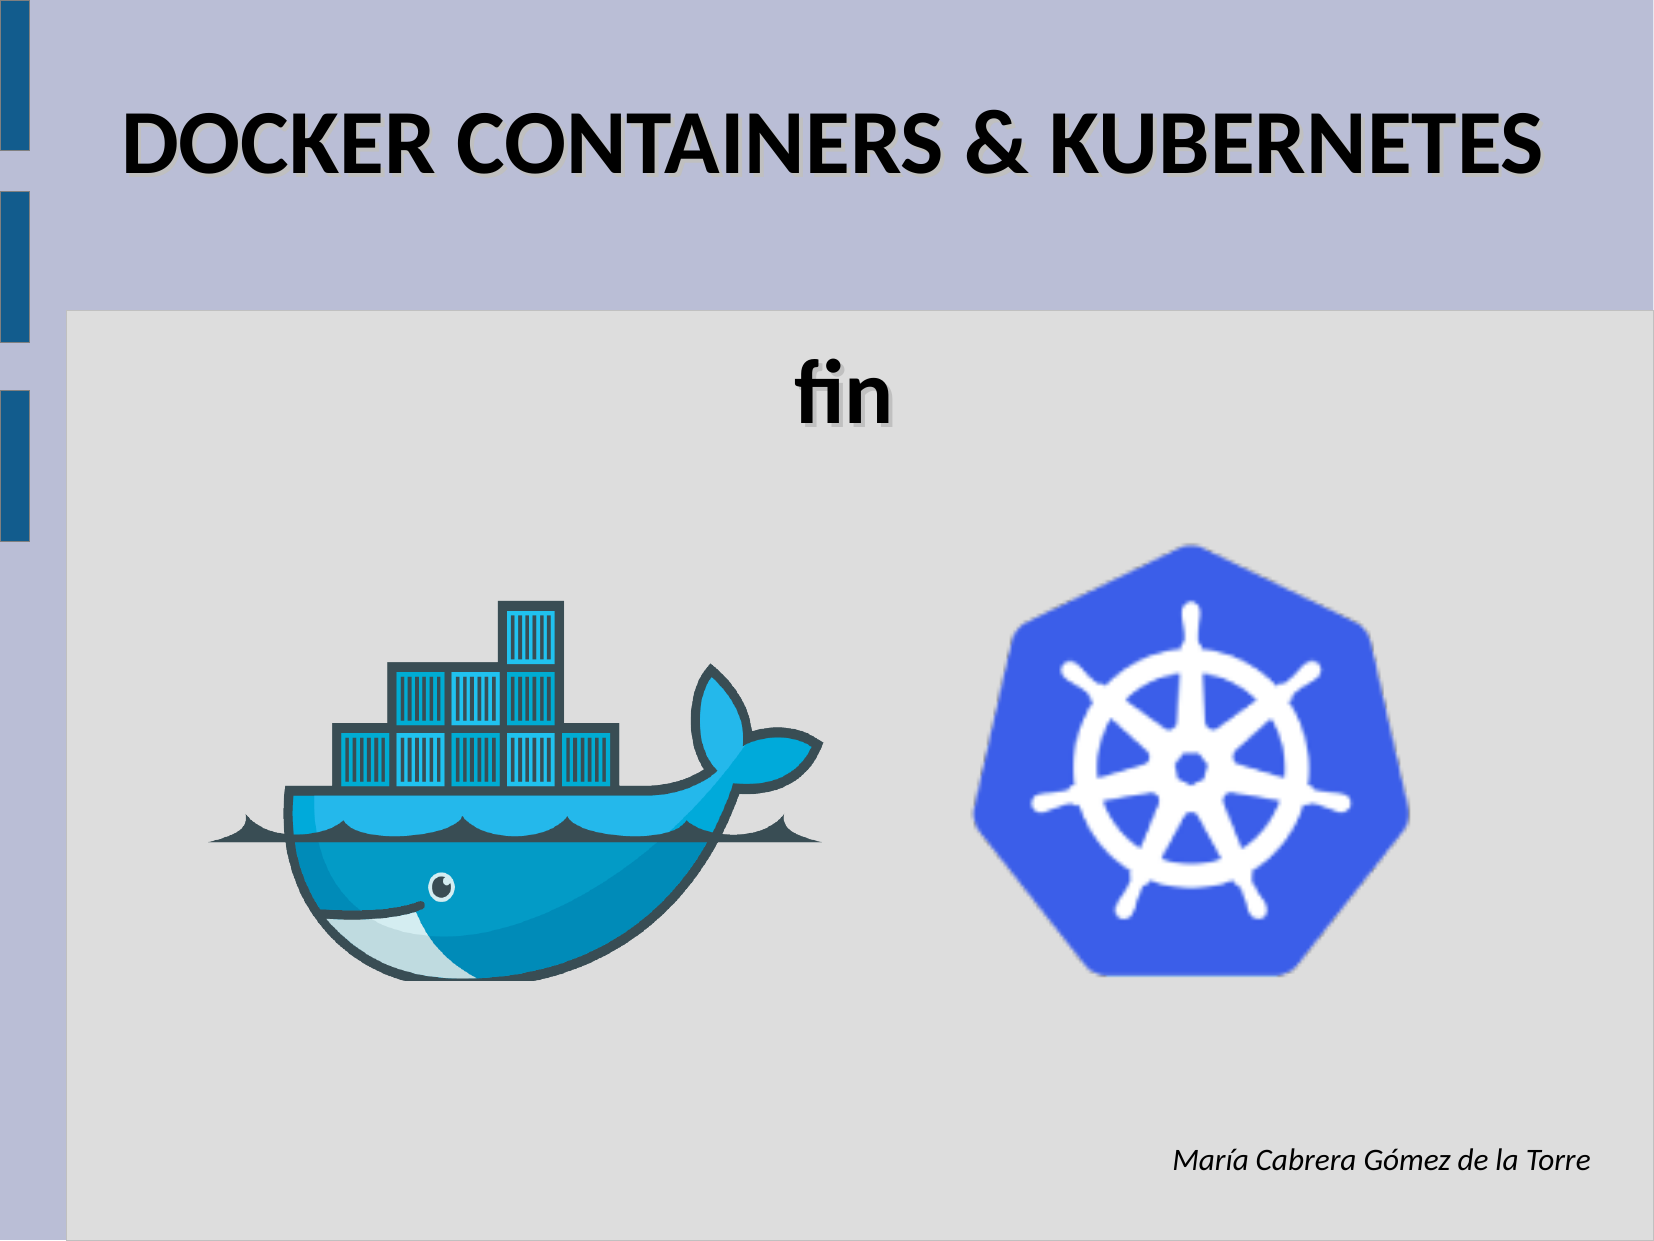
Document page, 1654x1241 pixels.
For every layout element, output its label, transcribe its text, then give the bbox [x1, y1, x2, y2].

picture [94, 448, 1654, 993]
text_box María Cabrera Gómez de la Torre [1157, 1139, 1654, 1193]
text_box fin [779, 347, 943, 475]
text_box DOCKER CONTAINERS & KUBERNETES [106, 97, 1654, 225]
